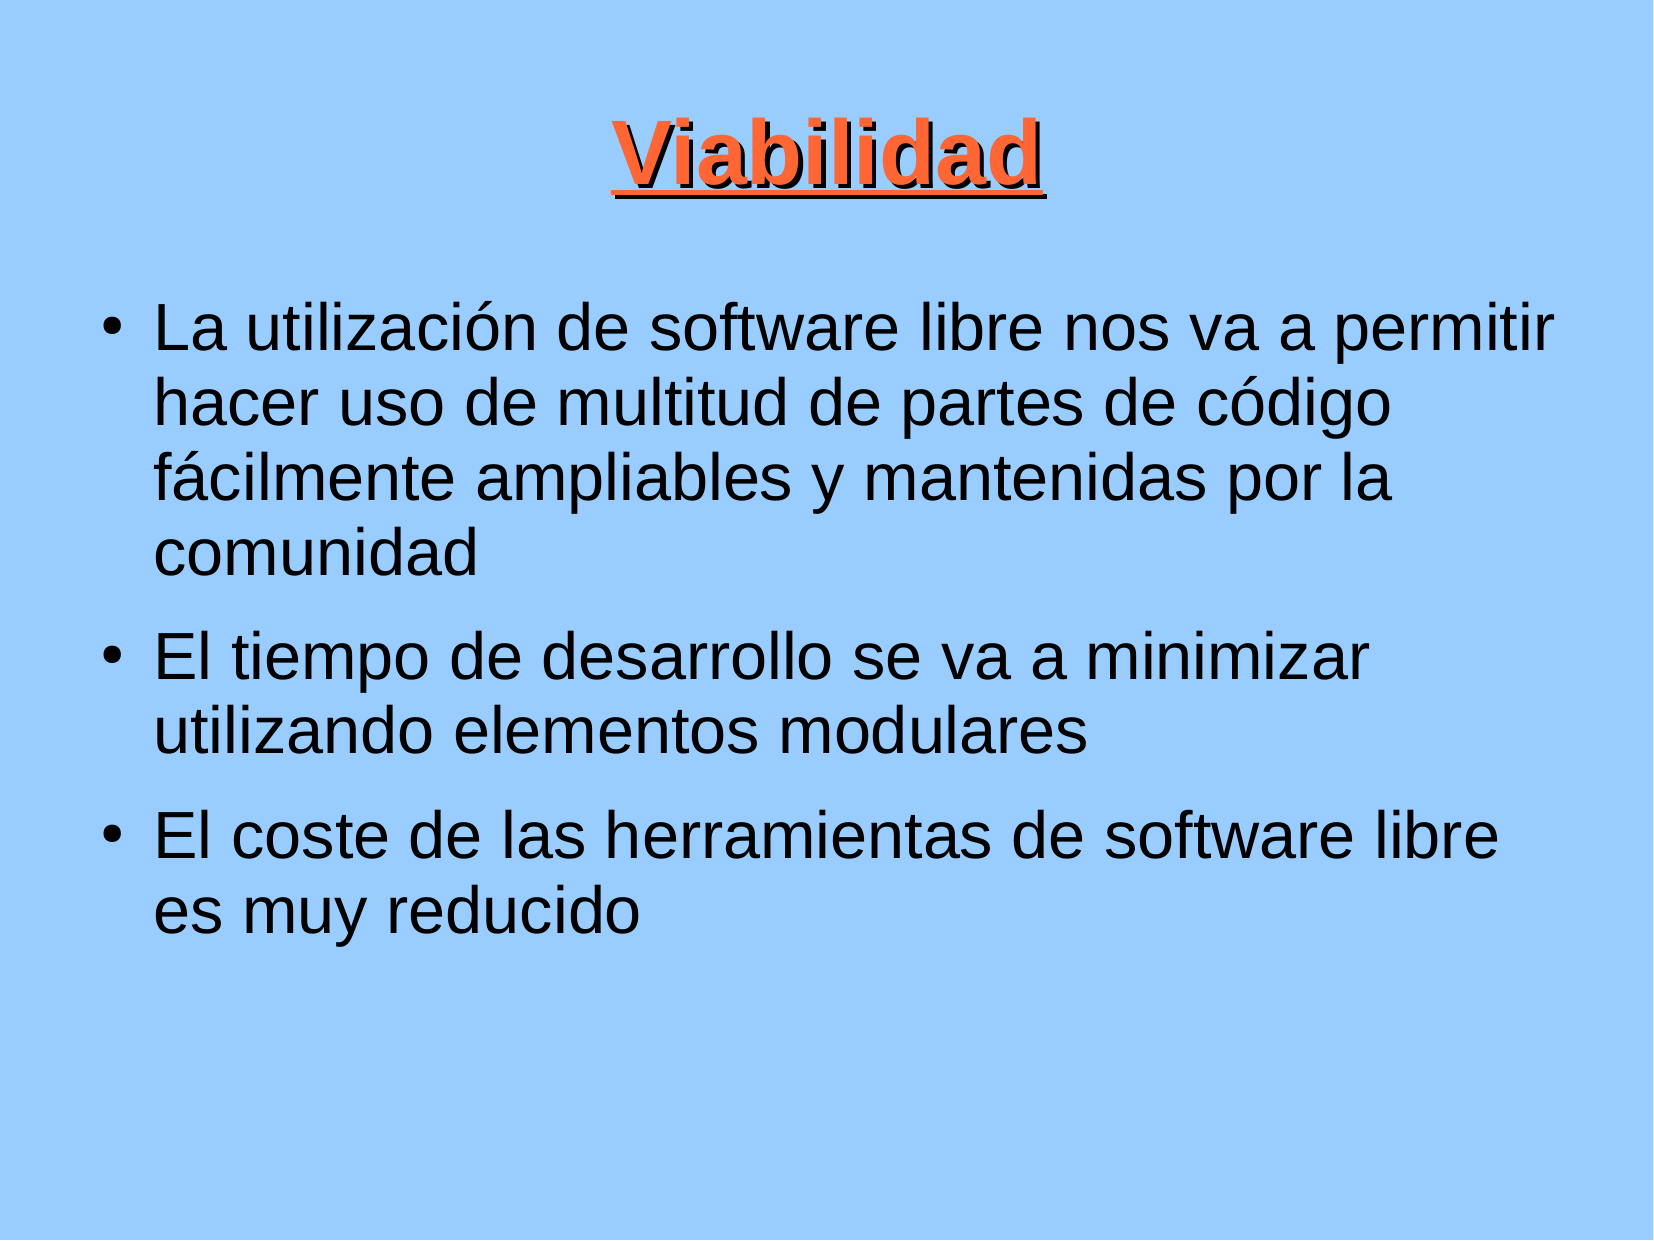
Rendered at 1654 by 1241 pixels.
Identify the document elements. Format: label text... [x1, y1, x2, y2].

title Viabilidad [82, 49, 1571, 257]
list La utilización de software libre nos va a permitir hacer uso de multitud de partes de código fácilmente ampliables y mantenidas por la comunidad El tiempo de desarrollo se va a minimizar utilizando elementos modulares El coste de las herramientas de software libre es muy reducido [82, 290, 1571, 1094]
